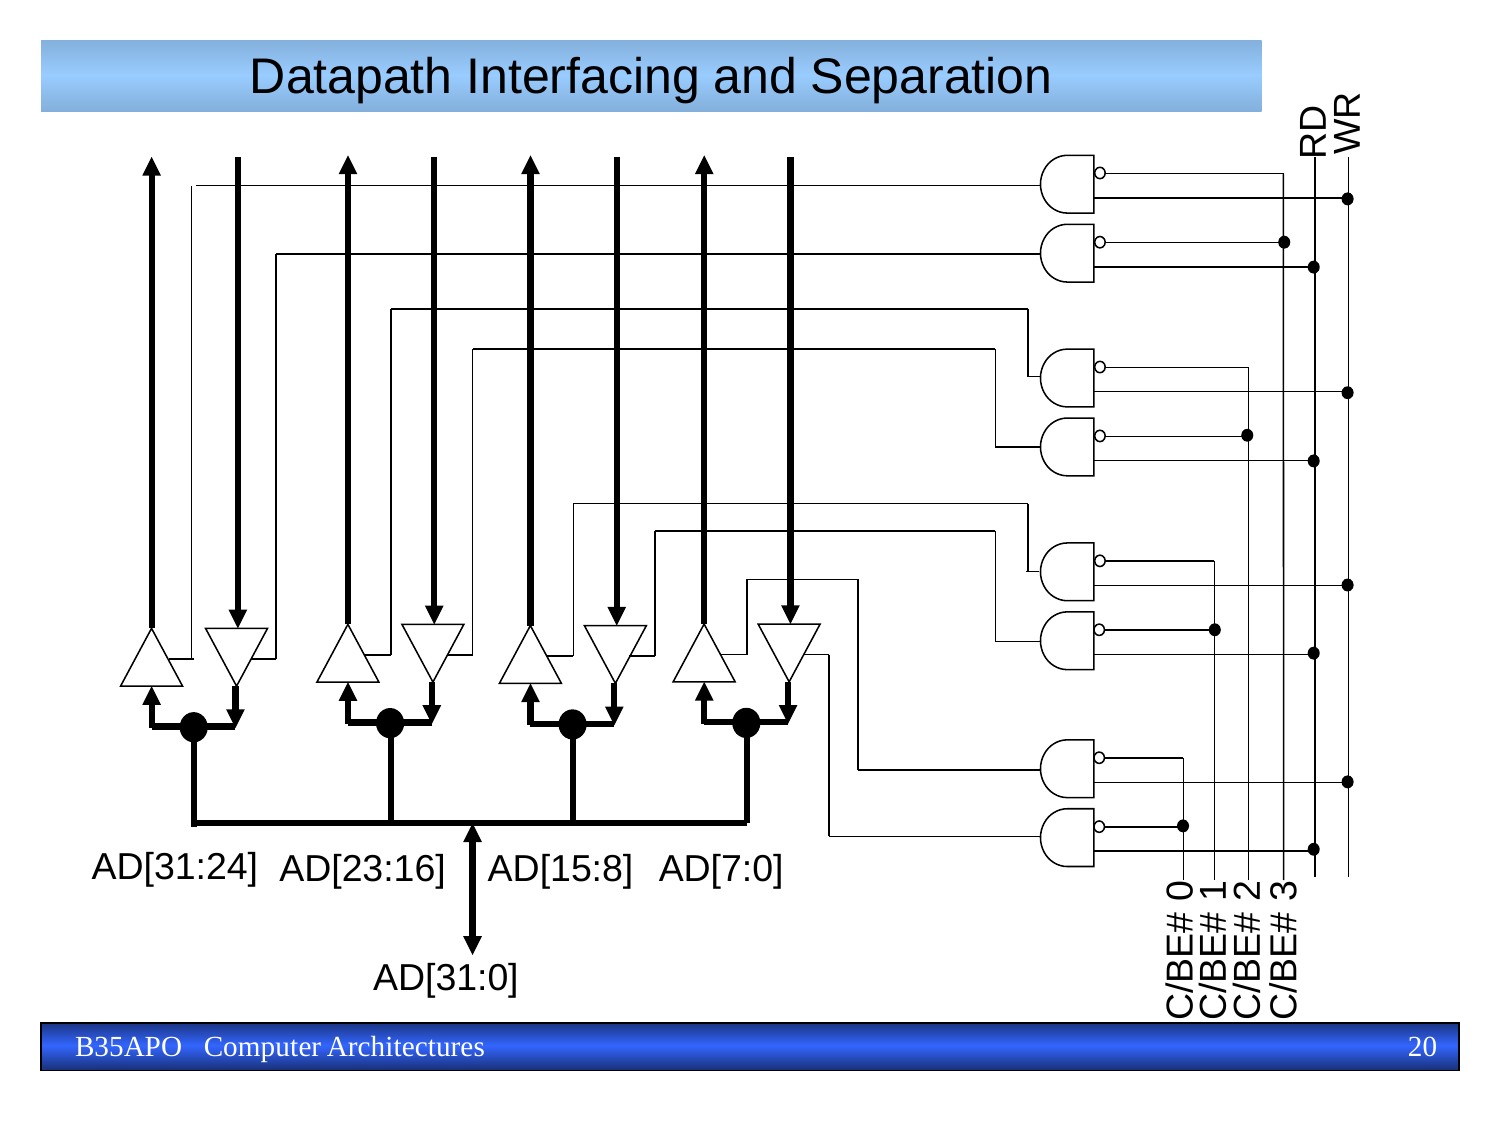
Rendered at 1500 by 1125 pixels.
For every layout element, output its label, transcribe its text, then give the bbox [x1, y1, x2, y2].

text_box [1342, 776, 1353, 788]
text_box [1040, 155, 1094, 214]
text_box AD[31:0] [358, 945, 585, 1006]
text_box C/BE# 1 [1208, 844, 1241, 850]
text_box [1040, 224, 1094, 283]
text_box RD [1281, 31, 1341, 174]
text_box [180, 712, 208, 742]
text_box [673, 624, 736, 682]
text_box [732, 708, 760, 738]
text_box [1342, 386, 1353, 399]
text_box [559, 710, 586, 739]
text_box [1308, 455, 1319, 467]
text_box [205, 628, 268, 686]
text_box [401, 624, 464, 682]
text_box [1040, 611, 1094, 670]
text_box [758, 624, 821, 682]
text_box [1308, 843, 1319, 856]
text_box [1040, 739, 1094, 798]
text_box [1241, 429, 1253, 441]
text_box [499, 626, 562, 684]
text_box [1308, 647, 1319, 659]
text_box [120, 628, 183, 687]
text_box [1177, 820, 1189, 832]
title Datapath Interfacing and Separation [41, 40, 1262, 112]
text_box [1308, 261, 1319, 273]
text_box [1278, 236, 1290, 248]
text_box RD [1302, 110, 1315, 125]
text_box C/BE# 3 [1275, 852, 1312, 1036]
text_box [584, 625, 647, 683]
text_box C/BE# 0 [1147, 844, 1208, 850]
text_box [1342, 579, 1353, 591]
text_box RD [1302, 138, 1312, 152]
text_box C/BE# 2 [1241, 852, 1275, 1036]
text_box [1040, 418, 1094, 476]
text_box [1040, 542, 1094, 601]
text_box C/BE# 0 [1147, 852, 1208, 1036]
text_box C/BE# 3 [1275, 844, 1310, 850]
text_box C/BE# 1 [1208, 852, 1241, 1036]
text_box [1209, 624, 1221, 636]
text_box [1040, 349, 1094, 407]
text_box [1040, 808, 1094, 867]
text_box AD[7:0] [644, 836, 871, 897]
text_box [1342, 193, 1353, 205]
text_box AD[15:8] [472, 836, 644, 897]
text_box [376, 708, 404, 738]
text_box AD[31:24] [76, 835, 303, 895]
text_box C/BE# 2 [1241, 844, 1275, 850]
text_box [316, 624, 379, 683]
text_box WR [1315, 27, 1375, 170]
text_box AD[23:16] [264, 836, 472, 897]
